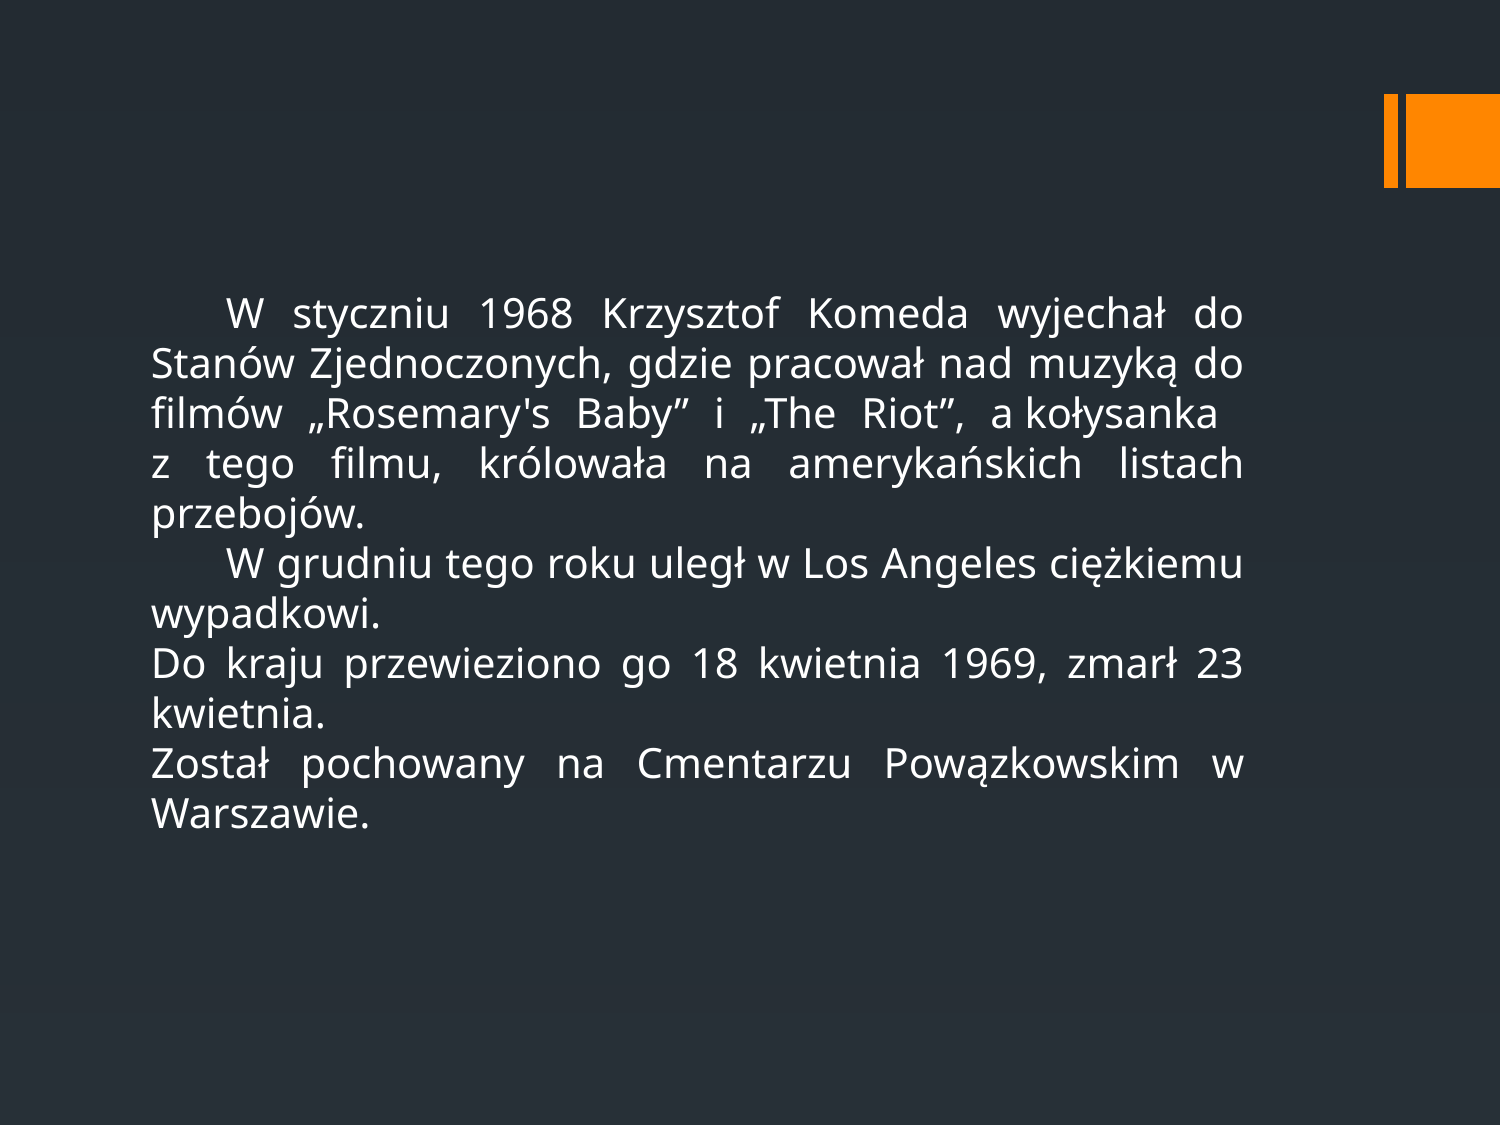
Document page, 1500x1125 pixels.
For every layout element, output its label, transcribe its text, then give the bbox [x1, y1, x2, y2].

text_box W styczniu 1968 Krzysztof Komeda wyjechał do Stanów Zjednoczonych, gdzie pracował nad muzyką do filmów „Rosemary's Baby” i „The Riot”, a kołysanka z tego filmu, królowała na amerykańskich listach przebojów. W grudniu tego roku uległ w Los Angeles ciężkiemu wypadkowi. Do kraju przewieziono go 18 kwietnia 1969, zmarł 23 kwietnia. Został pochowany na Cmentarzu Powązkowskim w Warszawie. [136, 279, 1293, 844]
